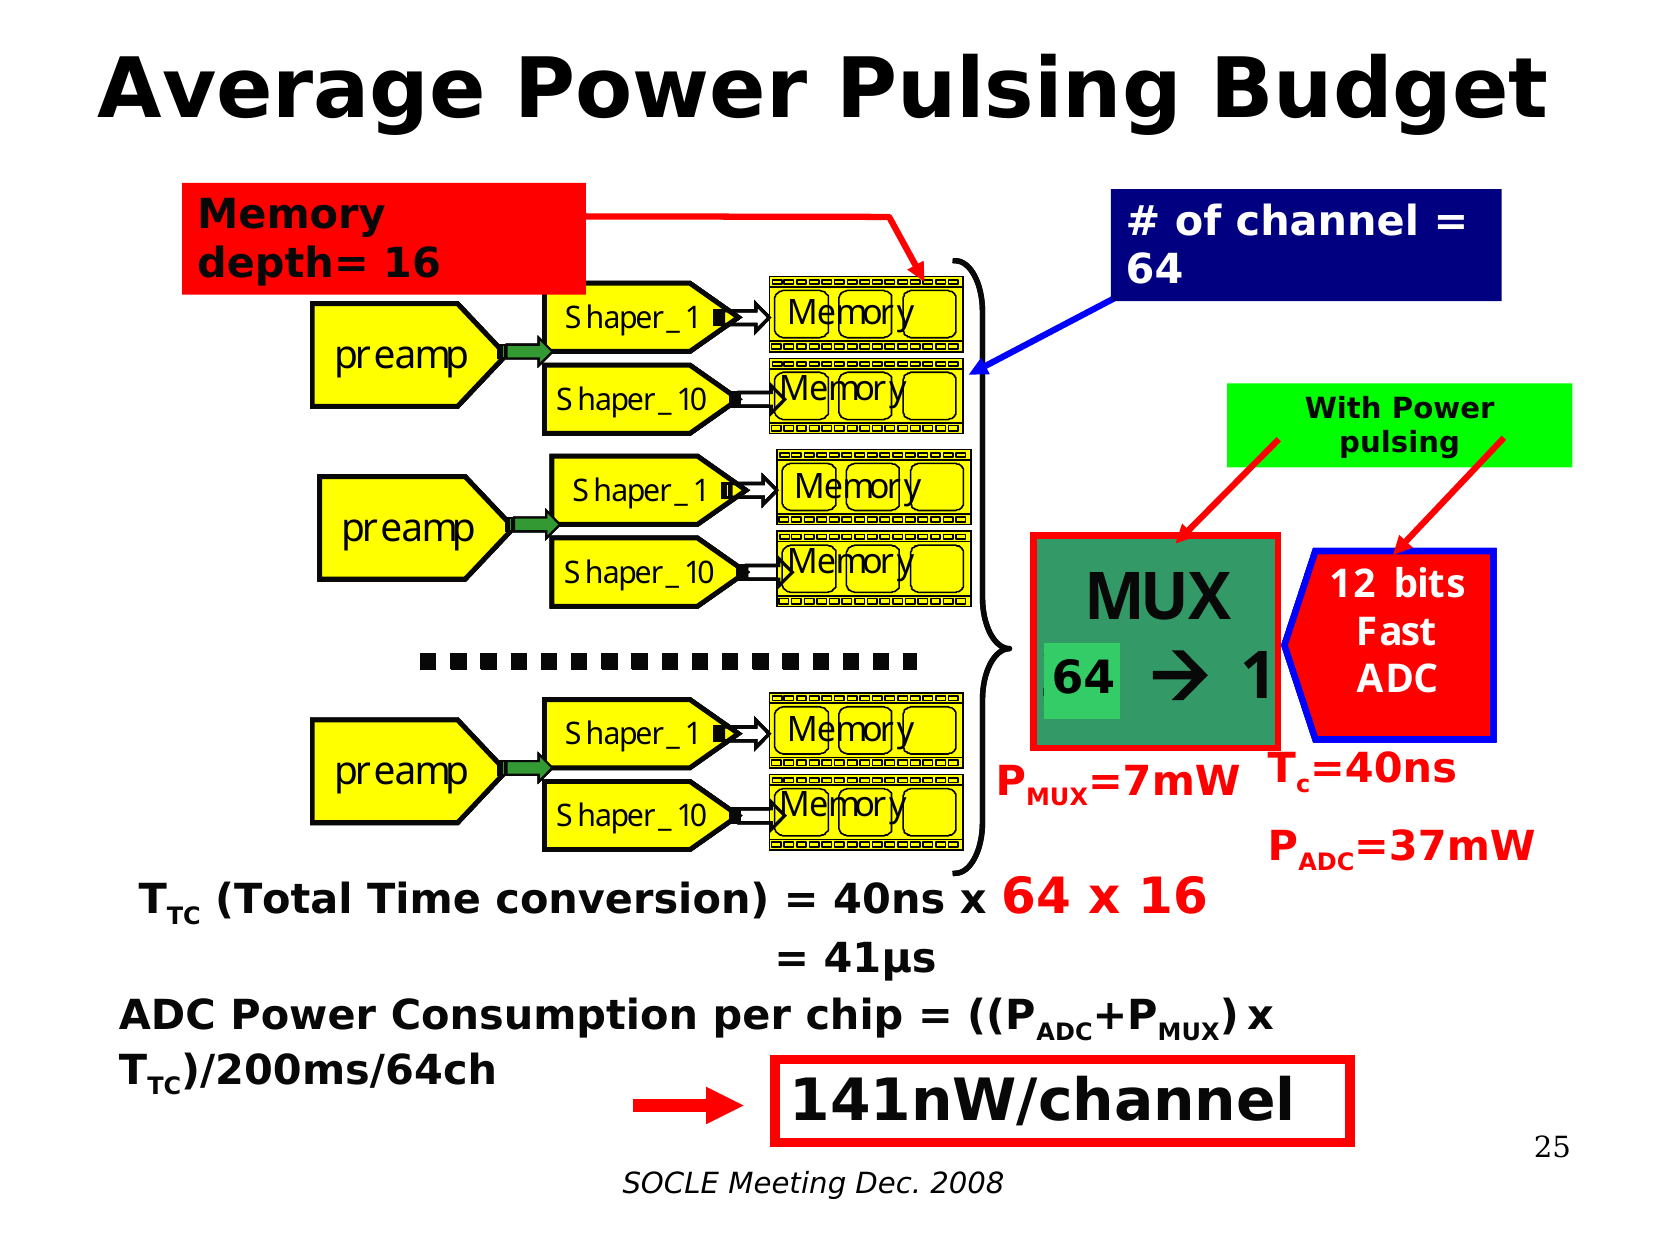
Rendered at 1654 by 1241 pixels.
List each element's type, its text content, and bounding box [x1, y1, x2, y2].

text_box = 41µs [759, 926, 1079, 983]
text_box With Power pulsing [1227, 383, 1573, 468]
picture [310, 258, 1509, 879]
text_box # of channel = 64 [1110, 189, 1502, 302]
text_box 141nW/channel [775, 1059, 1351, 1143]
text_box Memory depth= 16 [182, 182, 586, 295]
text_box TTC (Total Time conversion) = 40ns x 64 x 16 [123, 859, 1238, 938]
text_box 64 [1036, 643, 1130, 712]
text_box Tc=40ns PADC=37mW [1253, 736, 1613, 884]
title Average Power Pulsing Budget [12, 13, 1635, 164]
text_box ADC Power Consumption per chip = ((PADC+PMUX) x TTC)/200ms/64ch [104, 983, 1525, 1108]
text_box [1044, 712, 1120, 719]
text_box PMUX=7mW [980, 749, 1256, 819]
